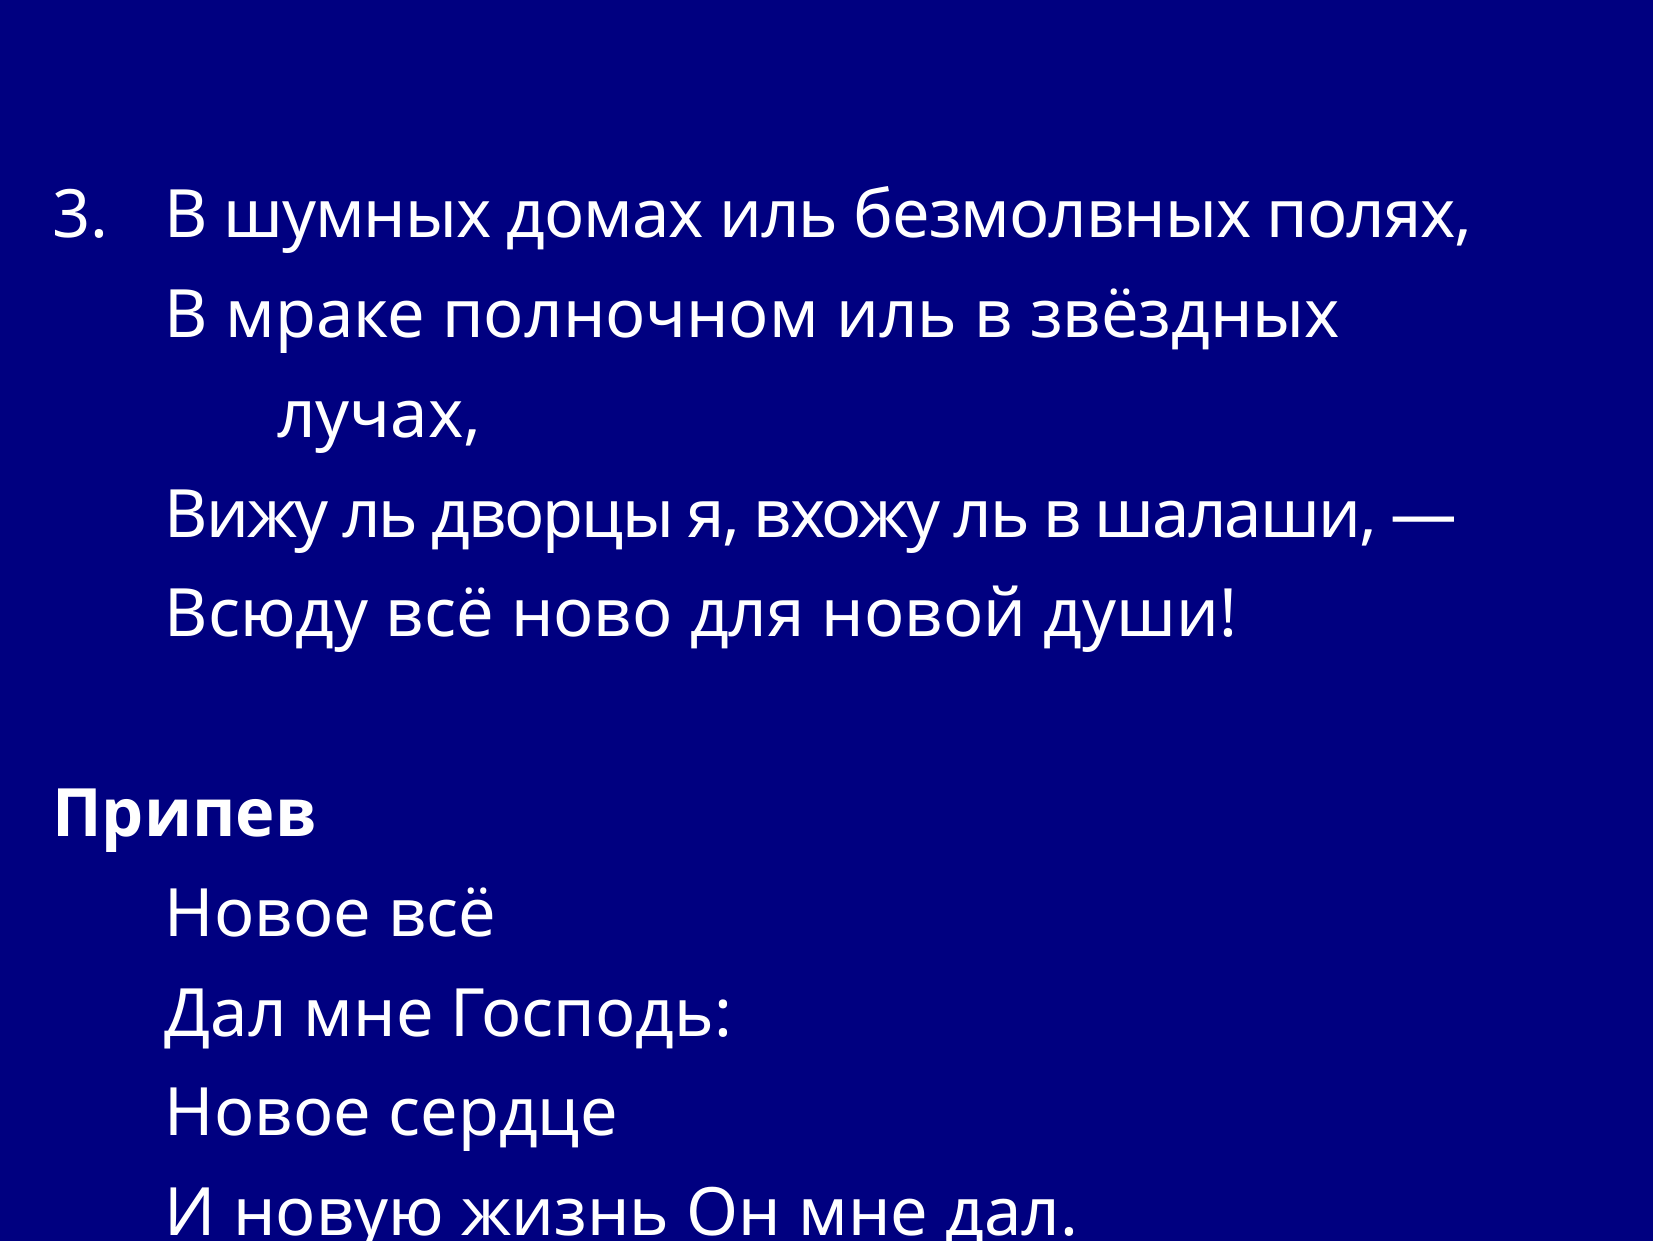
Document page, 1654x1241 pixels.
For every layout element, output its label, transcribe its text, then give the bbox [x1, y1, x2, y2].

text_box 3. В шумных домах иль безмолвных полях, В мраке полночном иль в звёздных лучах, Вижу ль дворцы я, вхожу ль в шалаши, — Всюду всё ново для новой души! Припев Новое всё Дал мне Господь: Новое сердце И новую жизнь Он мне дал. [37, 150, 1653, 1163]
